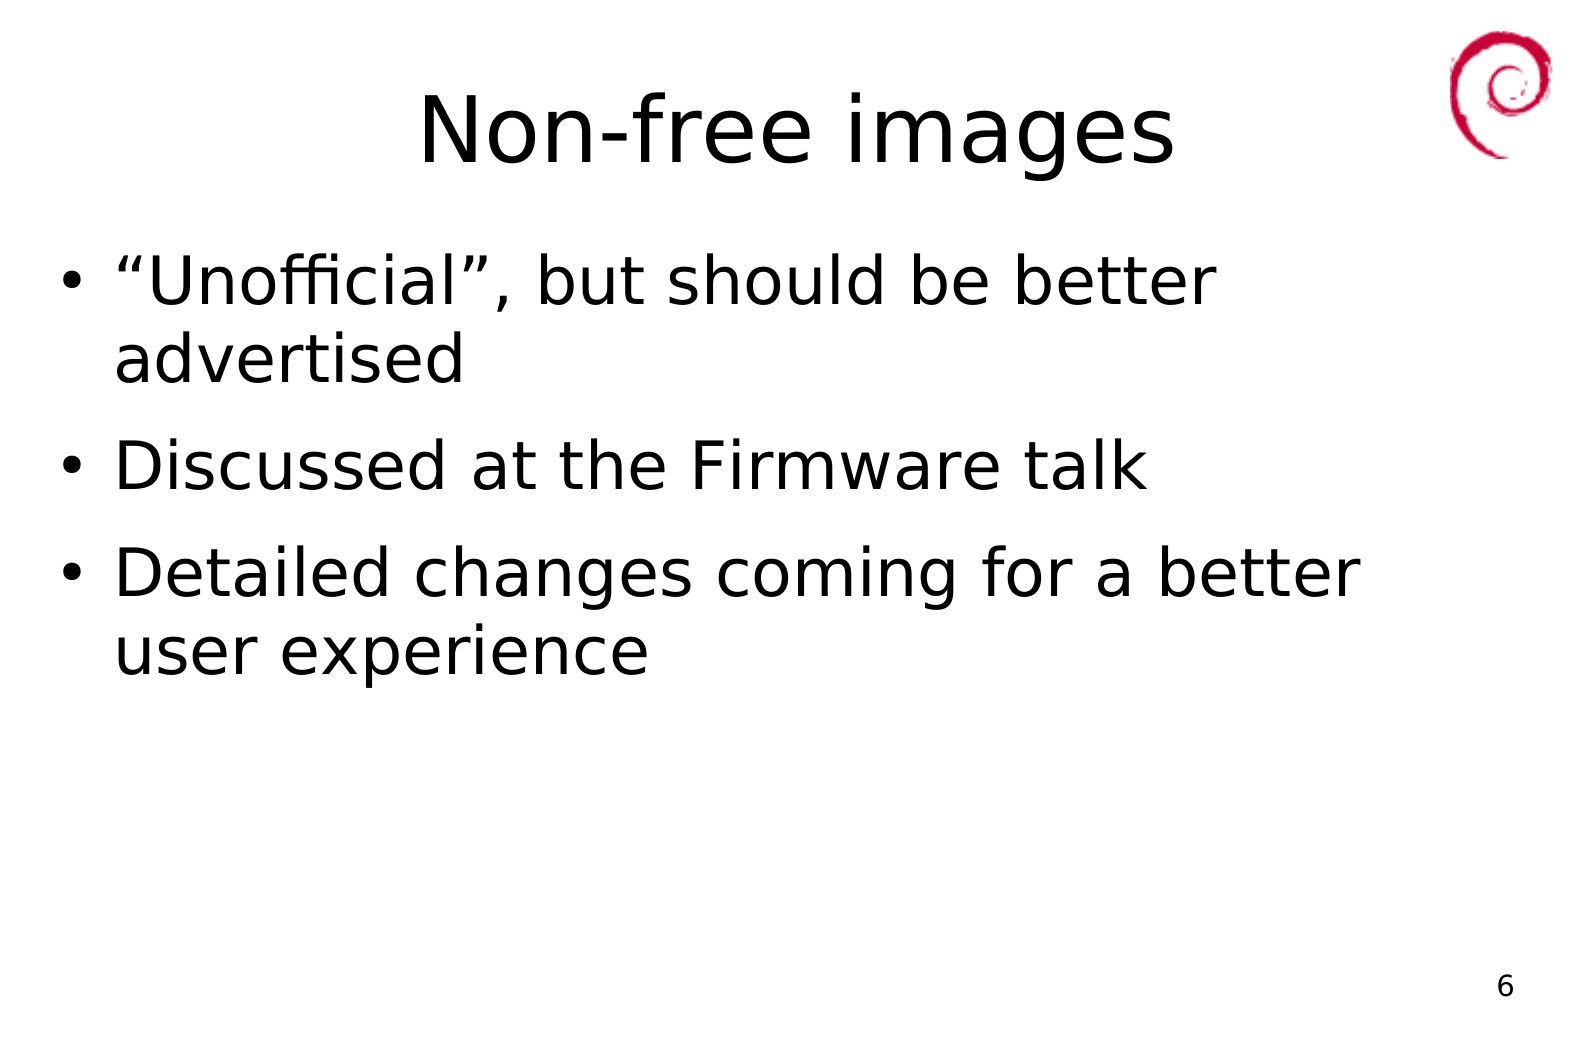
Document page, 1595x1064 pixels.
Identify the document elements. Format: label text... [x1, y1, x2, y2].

picture [1450, 31, 1555, 159]
title Non-free images [79, 49, 1515, 213]
list “Unofficial”, but should be better advertised Discussed at the Firmware talk Detailed changes coming for a better user experience [42, 242, 1501, 938]
